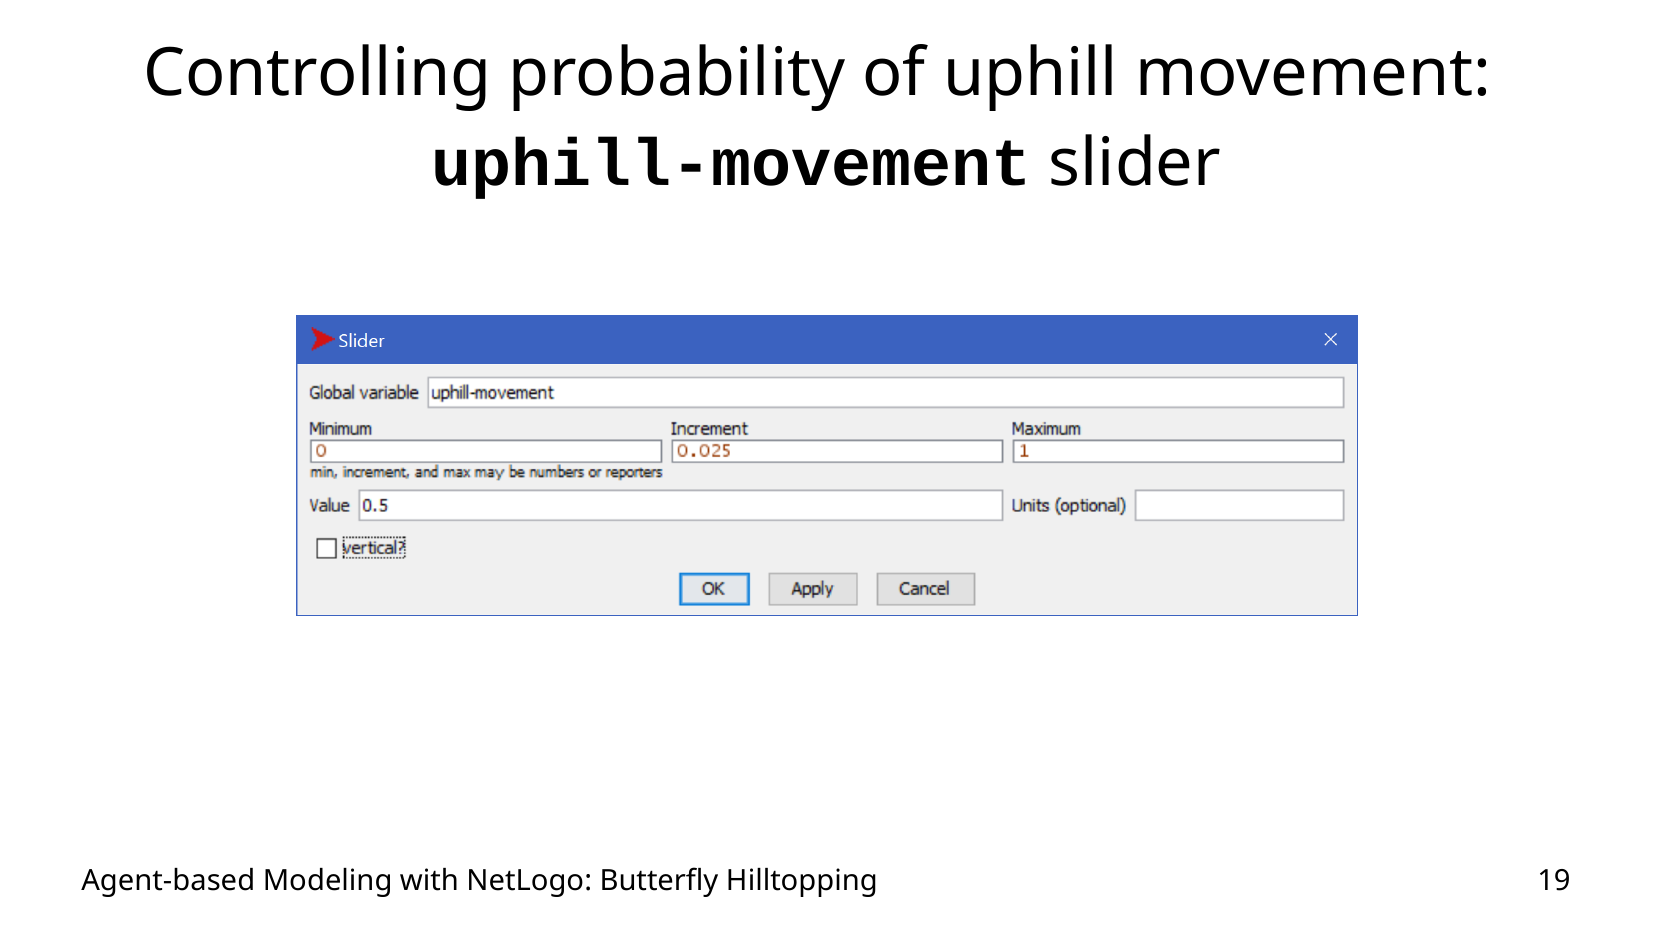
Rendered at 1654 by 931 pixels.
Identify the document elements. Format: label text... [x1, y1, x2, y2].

title Controlling probability of uphill movement: uphill-movement slider [82, 22, 1571, 207]
picture [296, 315, 1358, 616]
